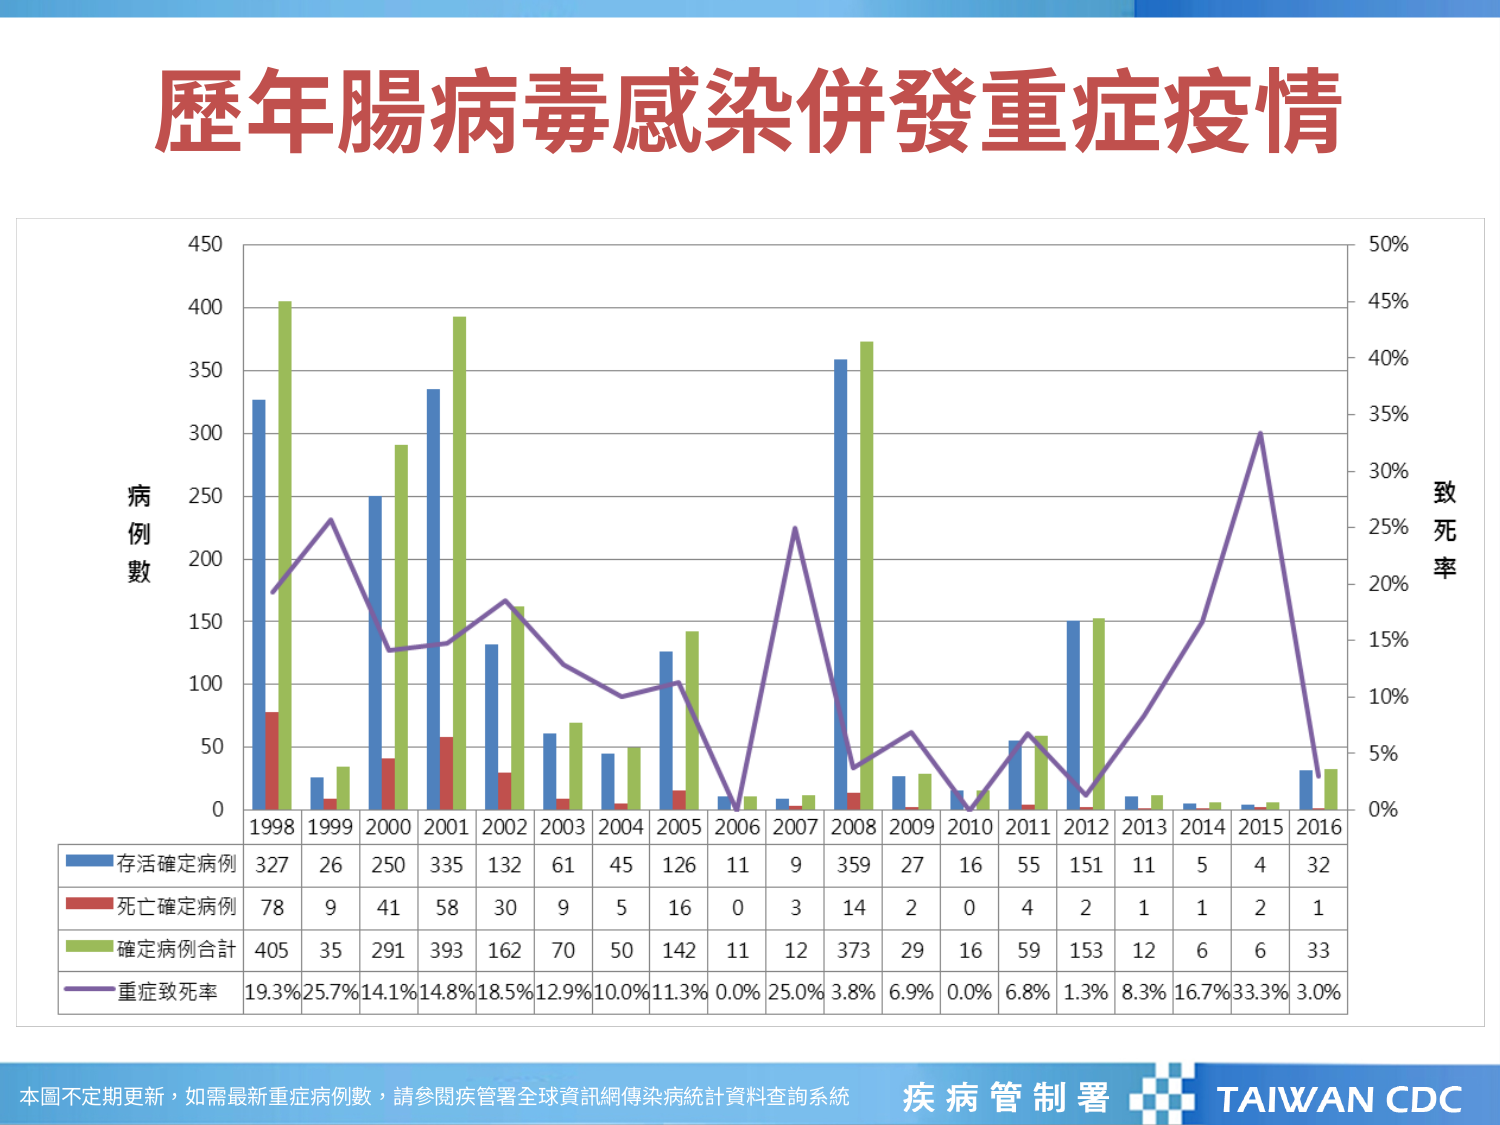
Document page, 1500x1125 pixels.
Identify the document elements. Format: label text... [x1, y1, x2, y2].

picture [15, 217, 1486, 1028]
title 歷年腸病毒感染併發重症疫情 [75, 15, 1426, 203]
text_box 本圖不定期更新，如需最新重症病例數，請參閱疾管署全球資訊網傳染病統計資料查詢系統 [5, 1076, 920, 1116]
